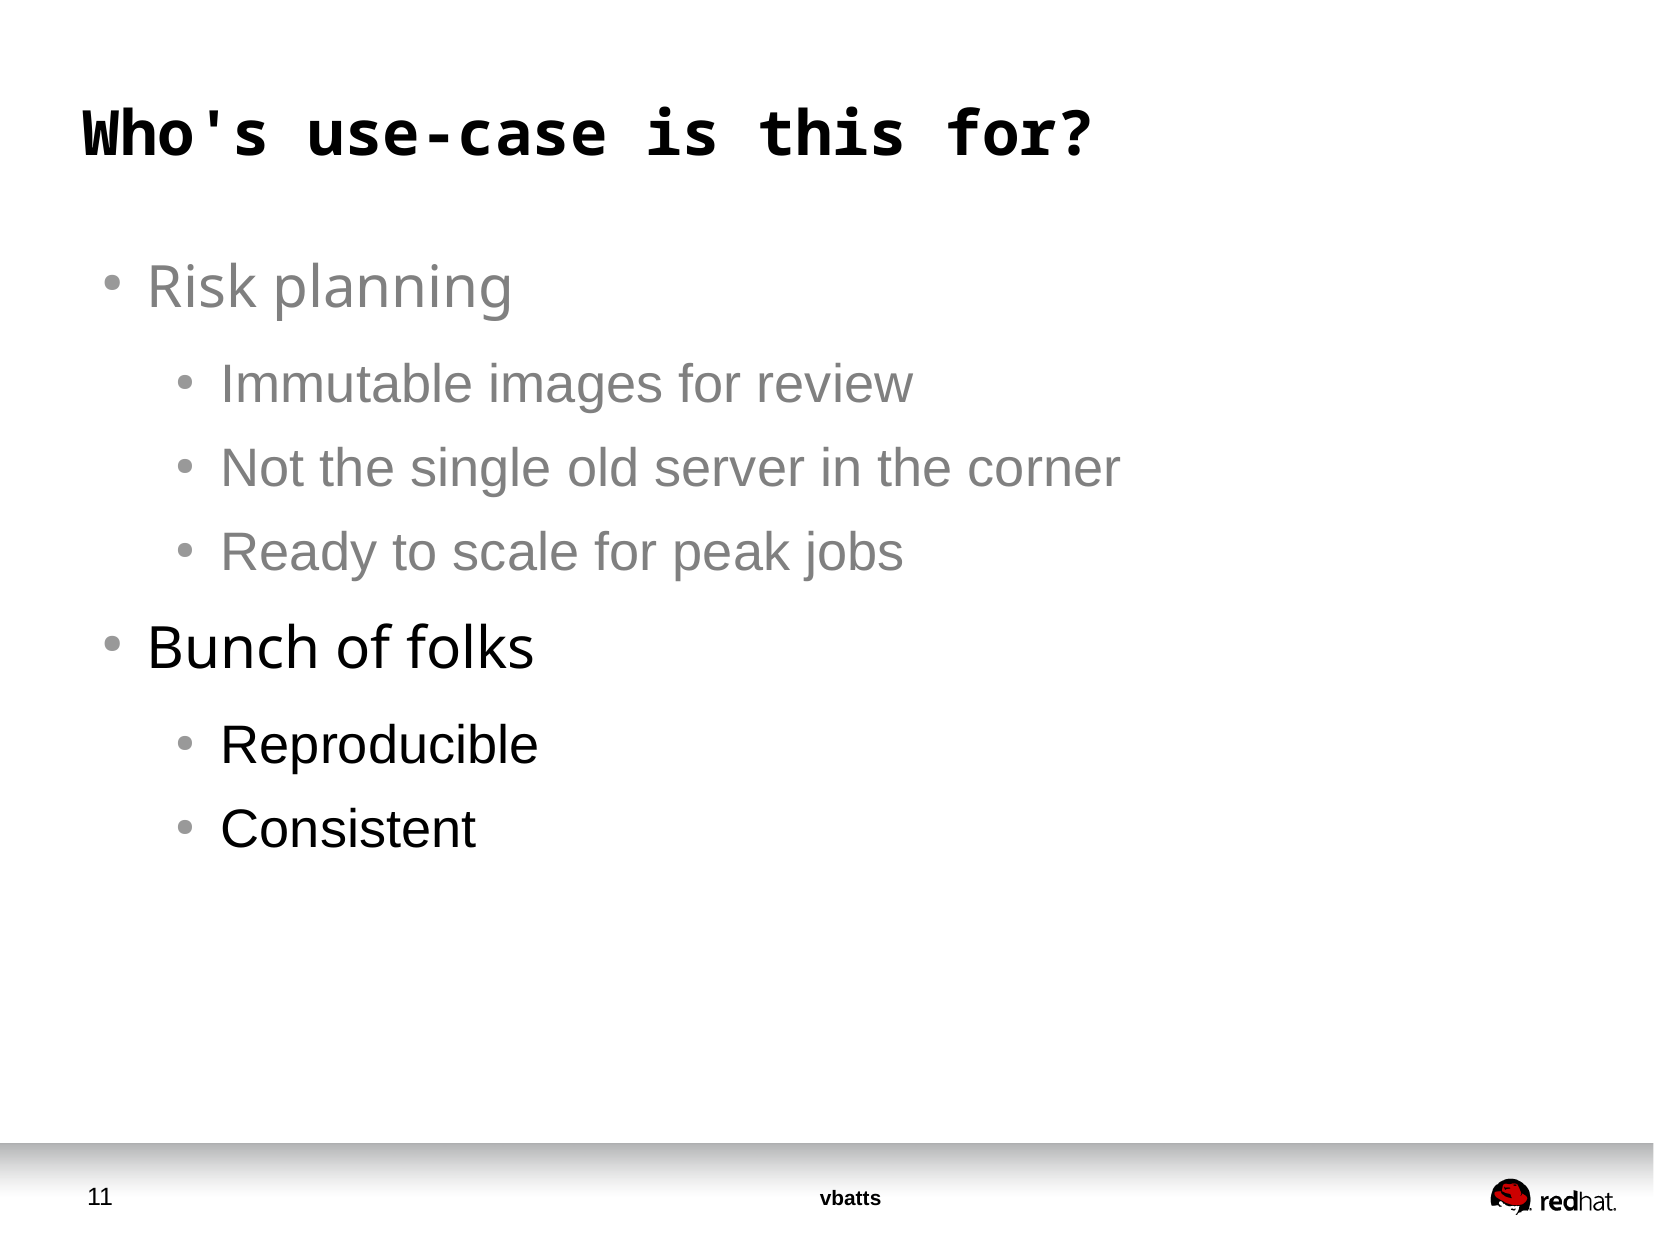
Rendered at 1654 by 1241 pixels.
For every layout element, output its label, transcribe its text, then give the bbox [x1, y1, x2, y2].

list Risk planning Immutable images for review Not the single old server in the corner Ready to scale for peak jobs Bunch of folks Reproducible Consistent [86, 244, 1576, 1039]
title Who's use-case is this for? [82, 37, 1571, 226]
picture [0, 1143, 1654, 1241]
